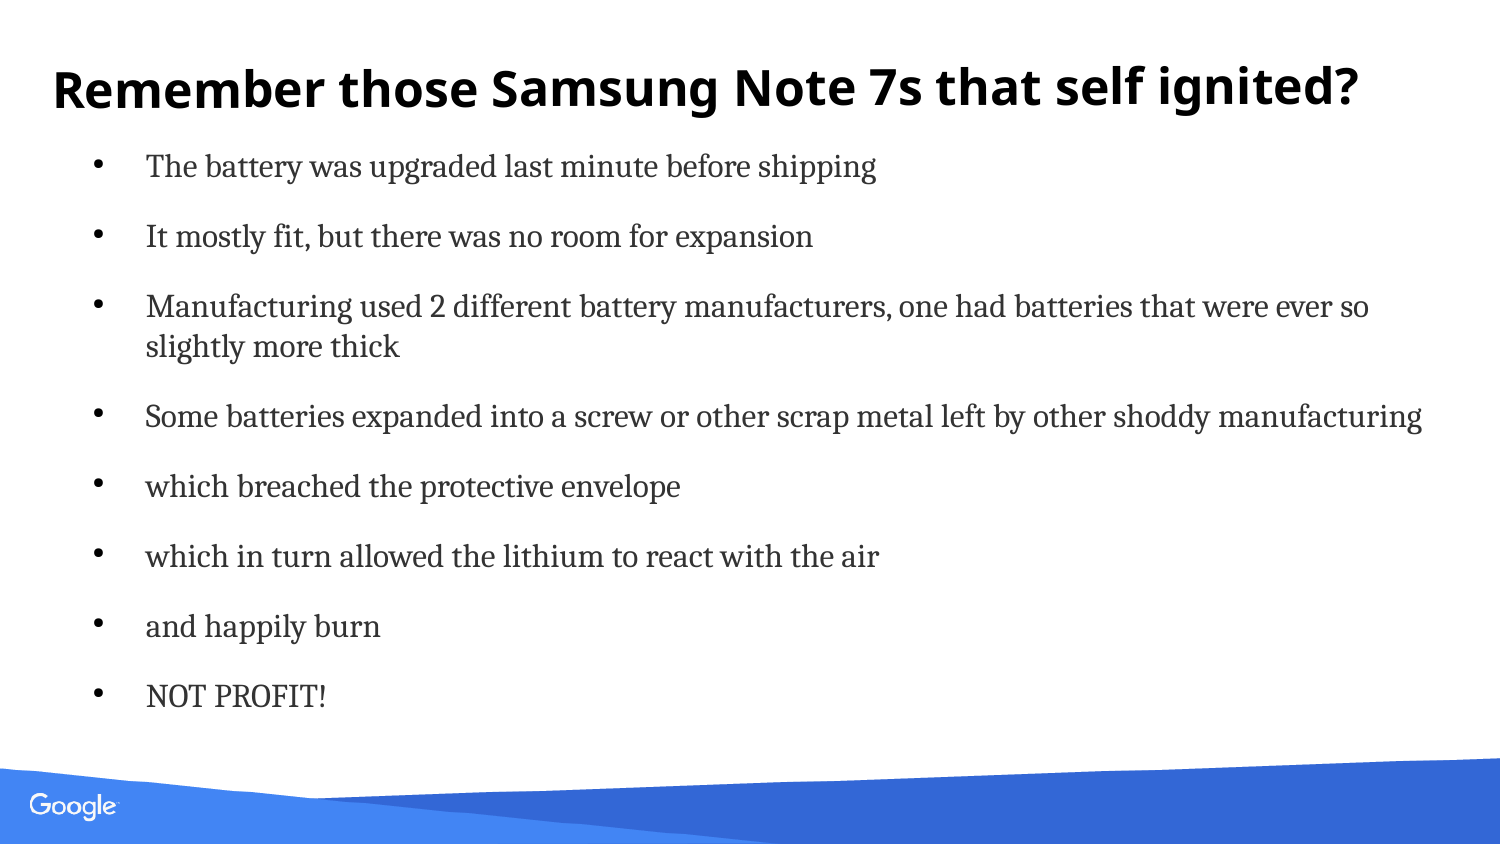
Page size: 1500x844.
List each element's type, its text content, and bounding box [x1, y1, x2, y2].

text_box Remember those Samsung Note 7s that self ignited? [37, 38, 1500, 165]
picture [0, 0, 1500, 844]
list The battery was upgraded last minute before shipping It mostly fit, but there was no room for expansion Manufacturing used 2 different battery manufacturers, one had batteries that were ever so slightly more thick Some batteries expanded into a screw or other scrap metal left by other shoddy manufacturing which breached the protective envelope which in turn allowed the lithium to react with the air and happily burn NOT PROFIT! [60, 160, 1456, 796]
